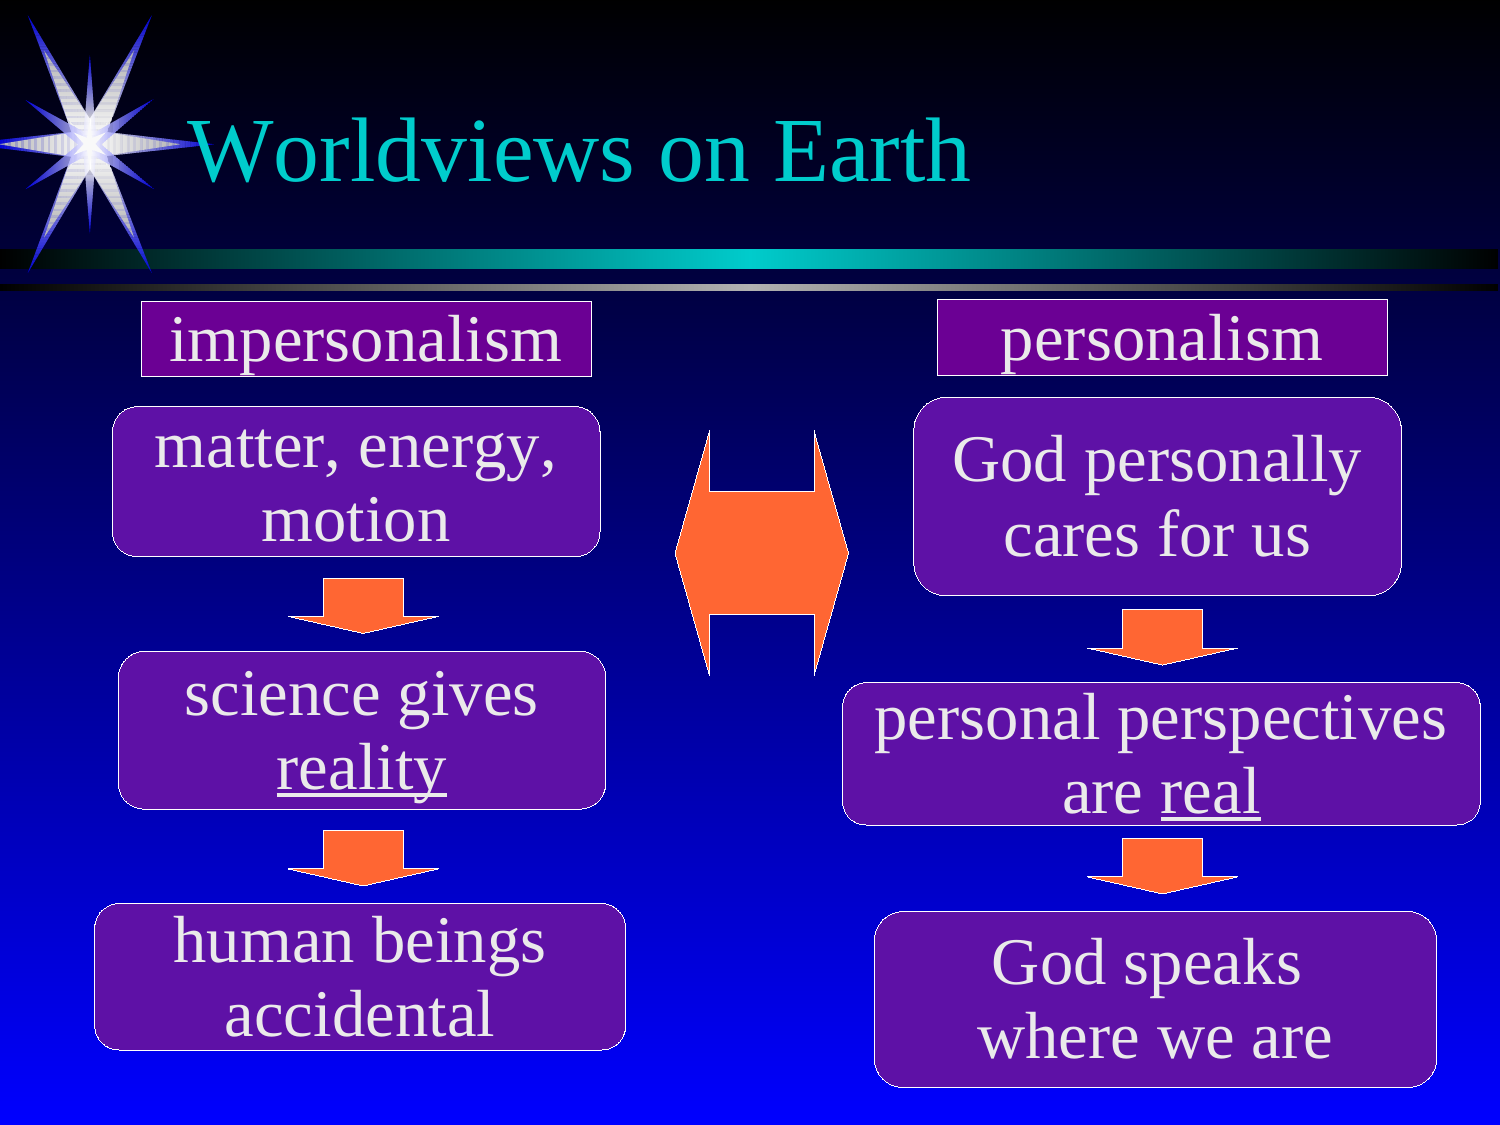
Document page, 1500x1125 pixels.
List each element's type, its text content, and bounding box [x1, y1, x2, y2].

text_box [1087, 609, 1238, 666]
text_box matter, energy, motion [112, 406, 601, 557]
text_box God speaks where we are [874, 911, 1437, 1088]
text_box [1087, 838, 1238, 894]
text_box God personally cares for us [913, 397, 1402, 596]
text_box [288, 830, 439, 886]
text_box human beings accidental [94, 903, 626, 1051]
text_box [288, 578, 439, 634]
text_box science gives reality [118, 651, 606, 810]
title Worldviews on Earth [187, 56, 1463, 244]
text_box personal perspectives are real [842, 682, 1481, 826]
text_box personalism [937, 299, 1388, 376]
text_box impersonalism [141, 301, 592, 377]
text_box [675, 430, 849, 676]
